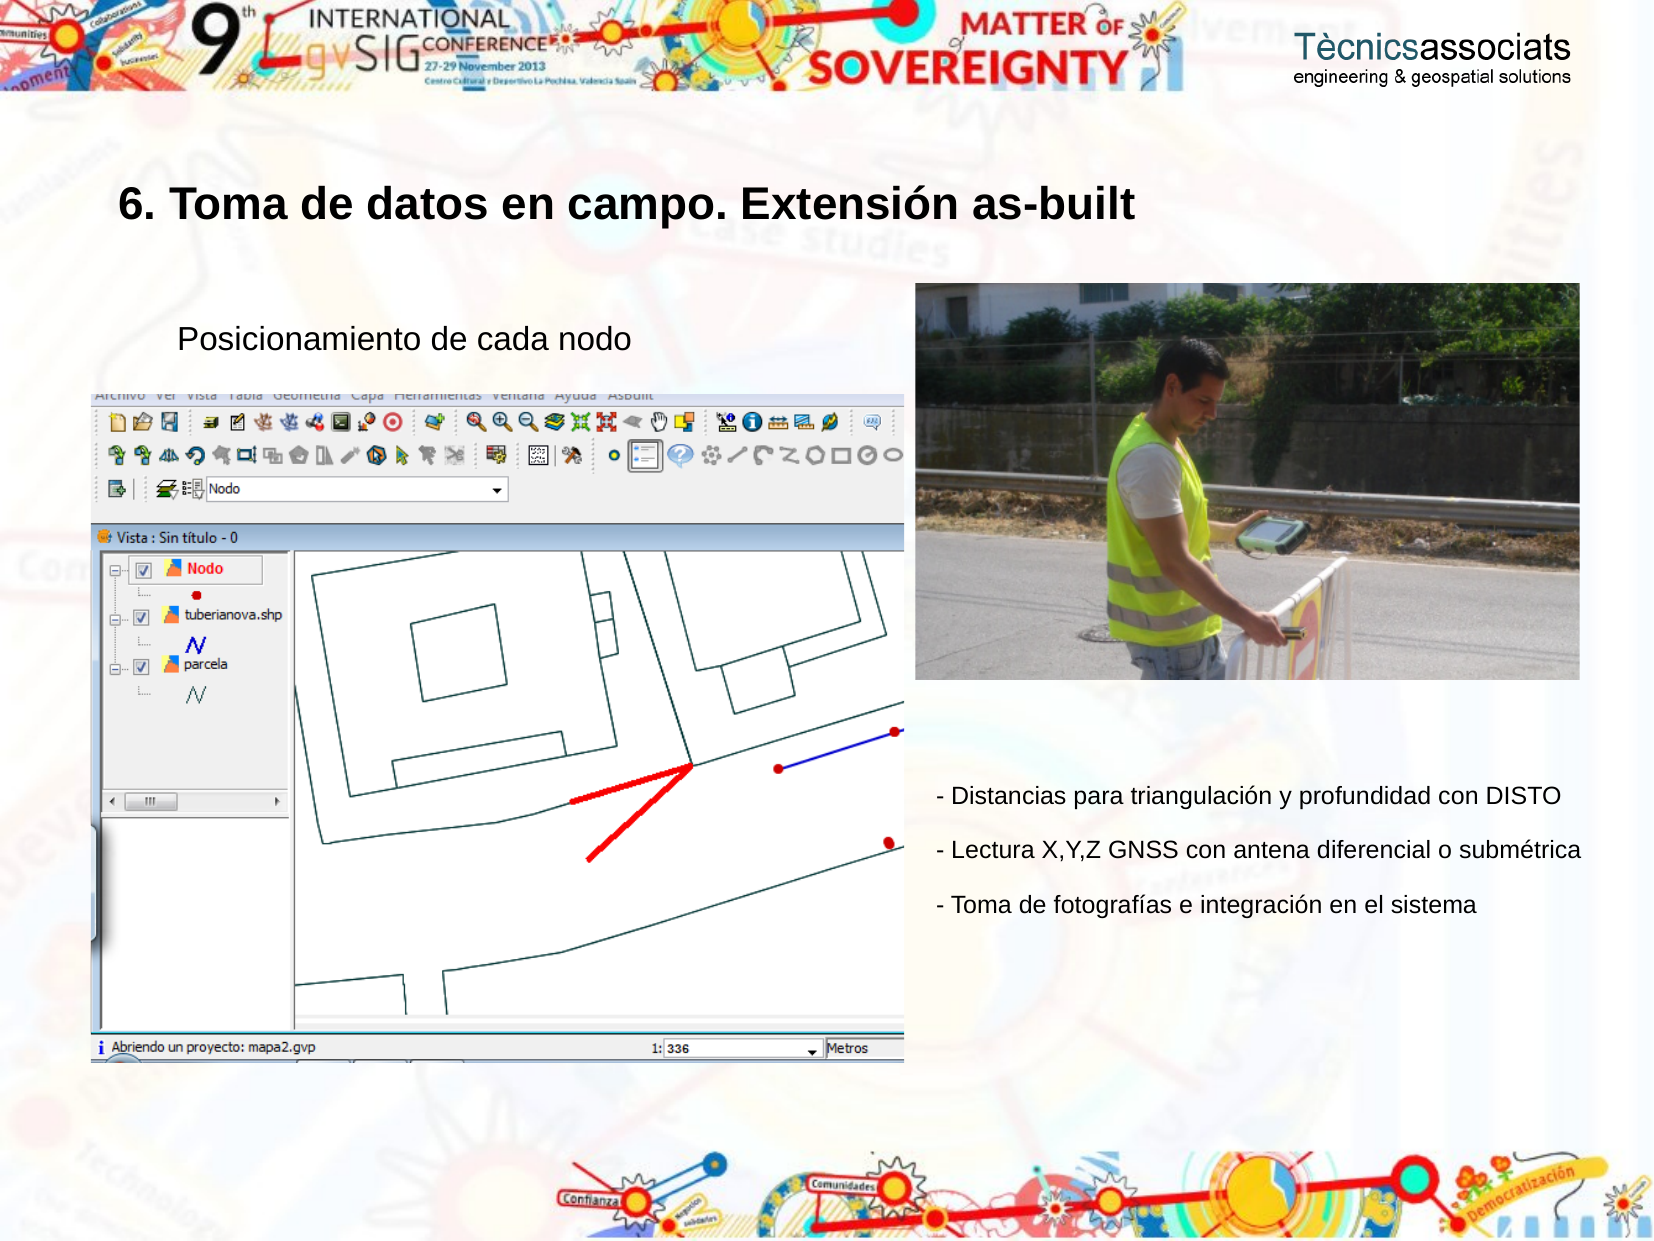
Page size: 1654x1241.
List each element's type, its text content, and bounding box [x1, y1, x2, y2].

text_box - Distancias para triangulación y profundidad con DISTO - Lectura X,Y,Z GNSS con antena diferencial o submétrica - Toma de fotografías e integración en el sistema [921, 759, 1630, 1134]
text_box Posicionamiento de cada nodo [106, 259, 1436, 455]
picture [0, 0, 1654, 1241]
text_box 6. Toma de datos en campo. Extensión as-built [118, 177, 1300, 230]
